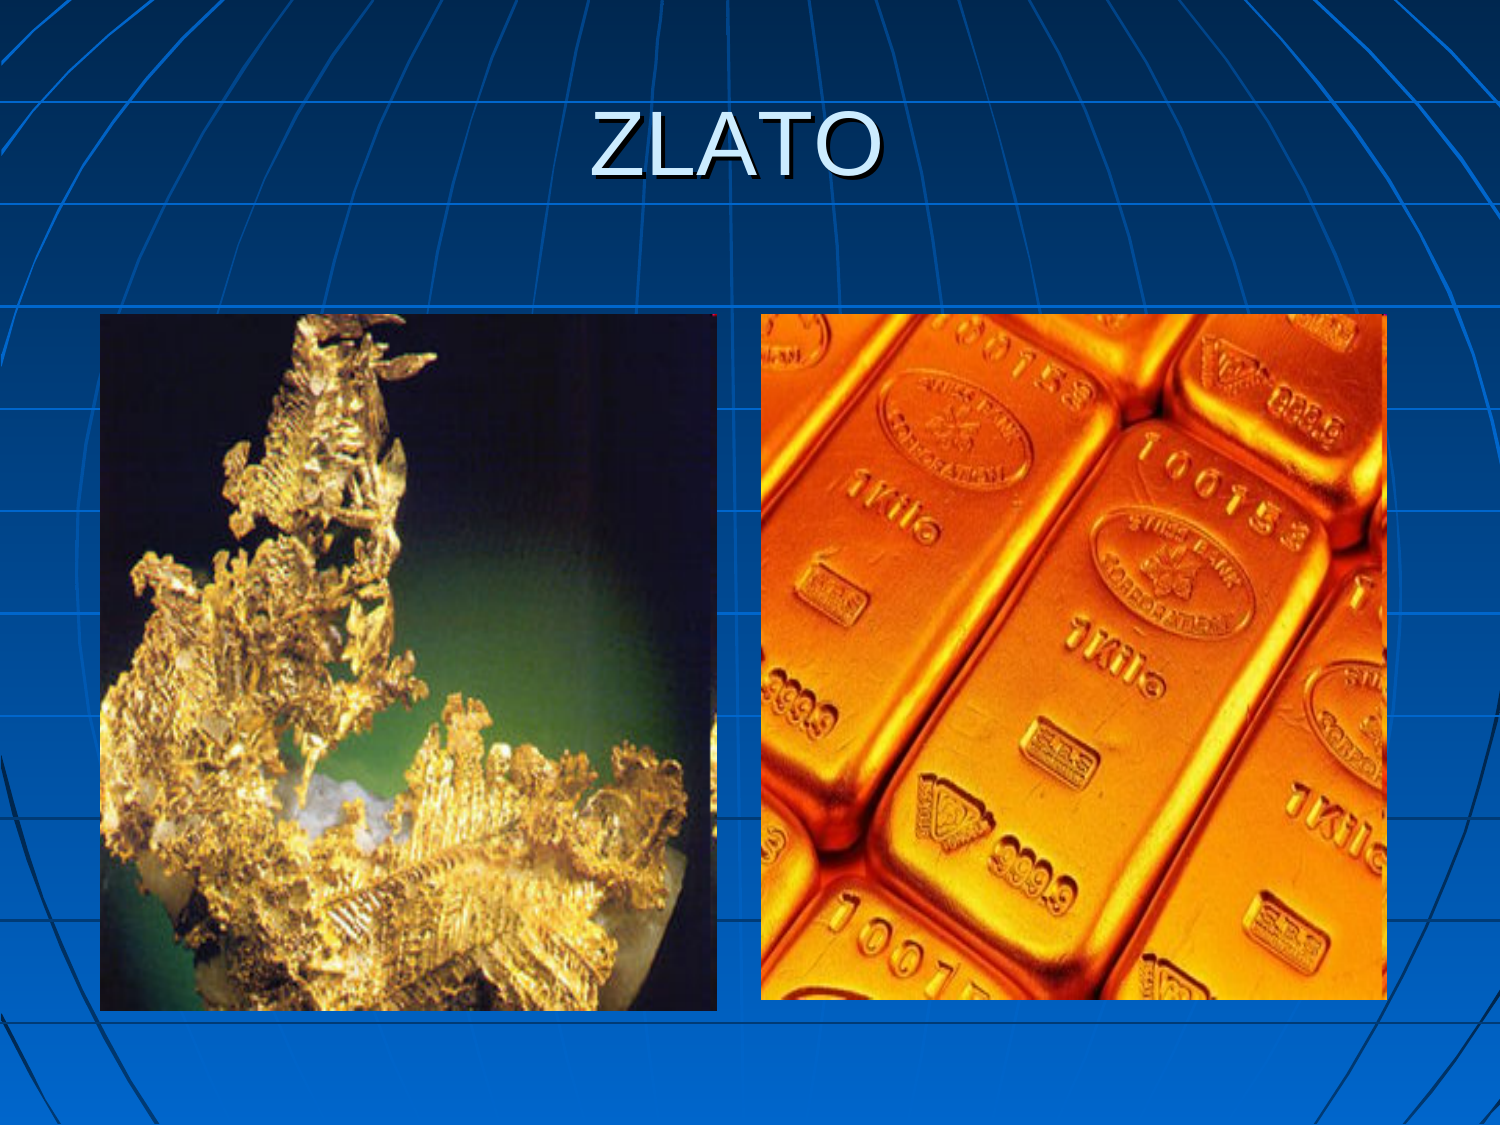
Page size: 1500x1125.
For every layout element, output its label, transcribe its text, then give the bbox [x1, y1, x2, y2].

picture [761, 314, 1387, 1000]
title ZLATO [75, 45, 1426, 233]
list [100, 314, 717, 1011]
